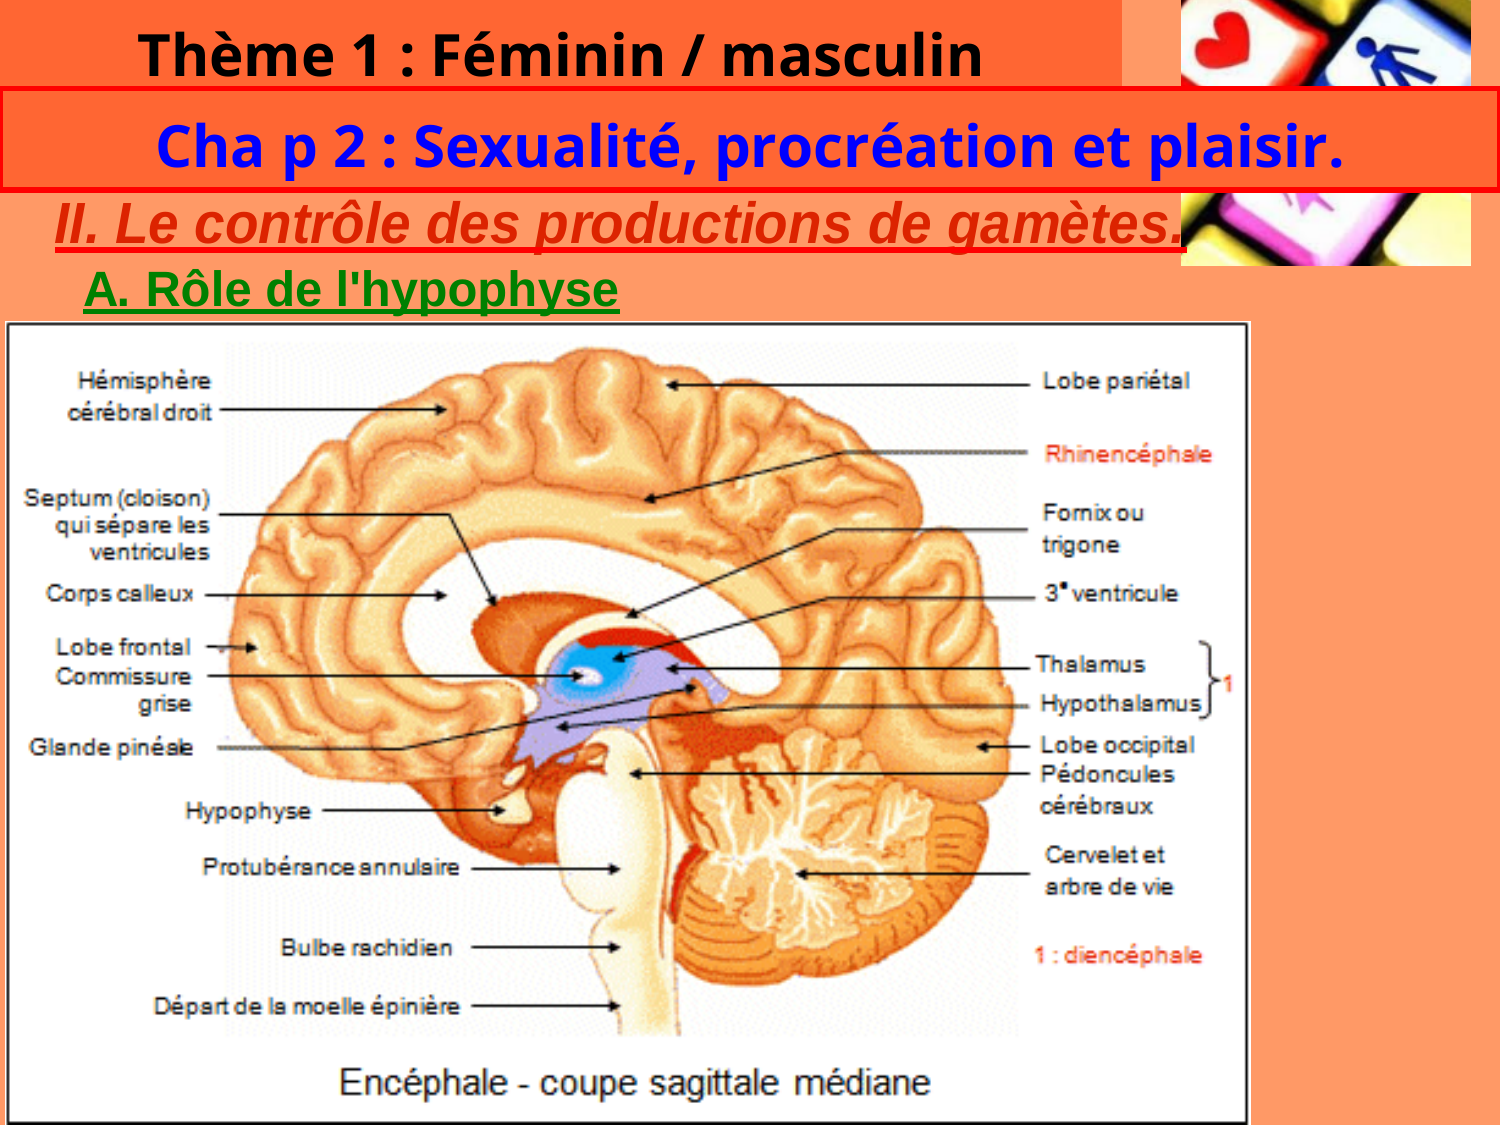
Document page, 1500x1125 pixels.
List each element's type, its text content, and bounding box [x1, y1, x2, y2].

chart [53, 189, 1398, 255]
text_box Cha p 2 : Sexualité, procréation et plaisir. [0, 88, 1500, 191]
picture [1181, 0, 1471, 88]
text_box Thème 1 : Féminin / masculin [0, 0, 1122, 88]
picture [5, 321, 1251, 1125]
picture [1181, 191, 1471, 259]
chart [81, 259, 1500, 374]
